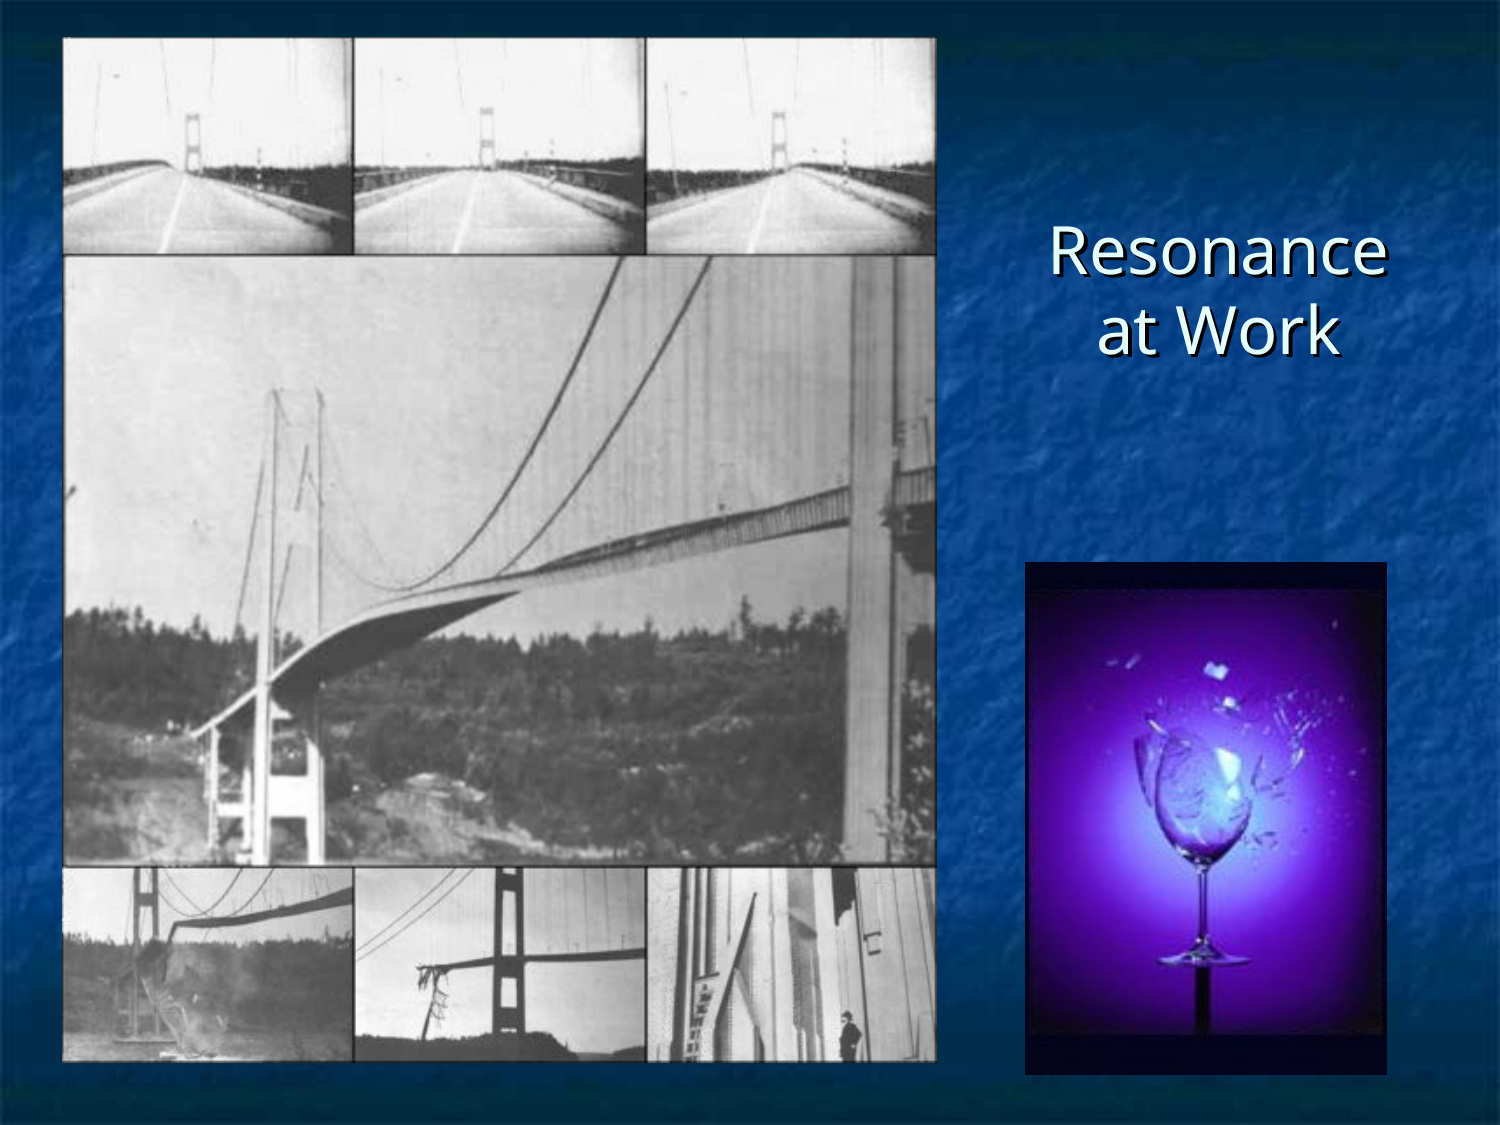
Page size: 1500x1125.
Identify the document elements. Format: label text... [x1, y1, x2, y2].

picture [0, 0, 1500, 1125]
text_box Resonance at Work [1012, 62, 1426, 513]
